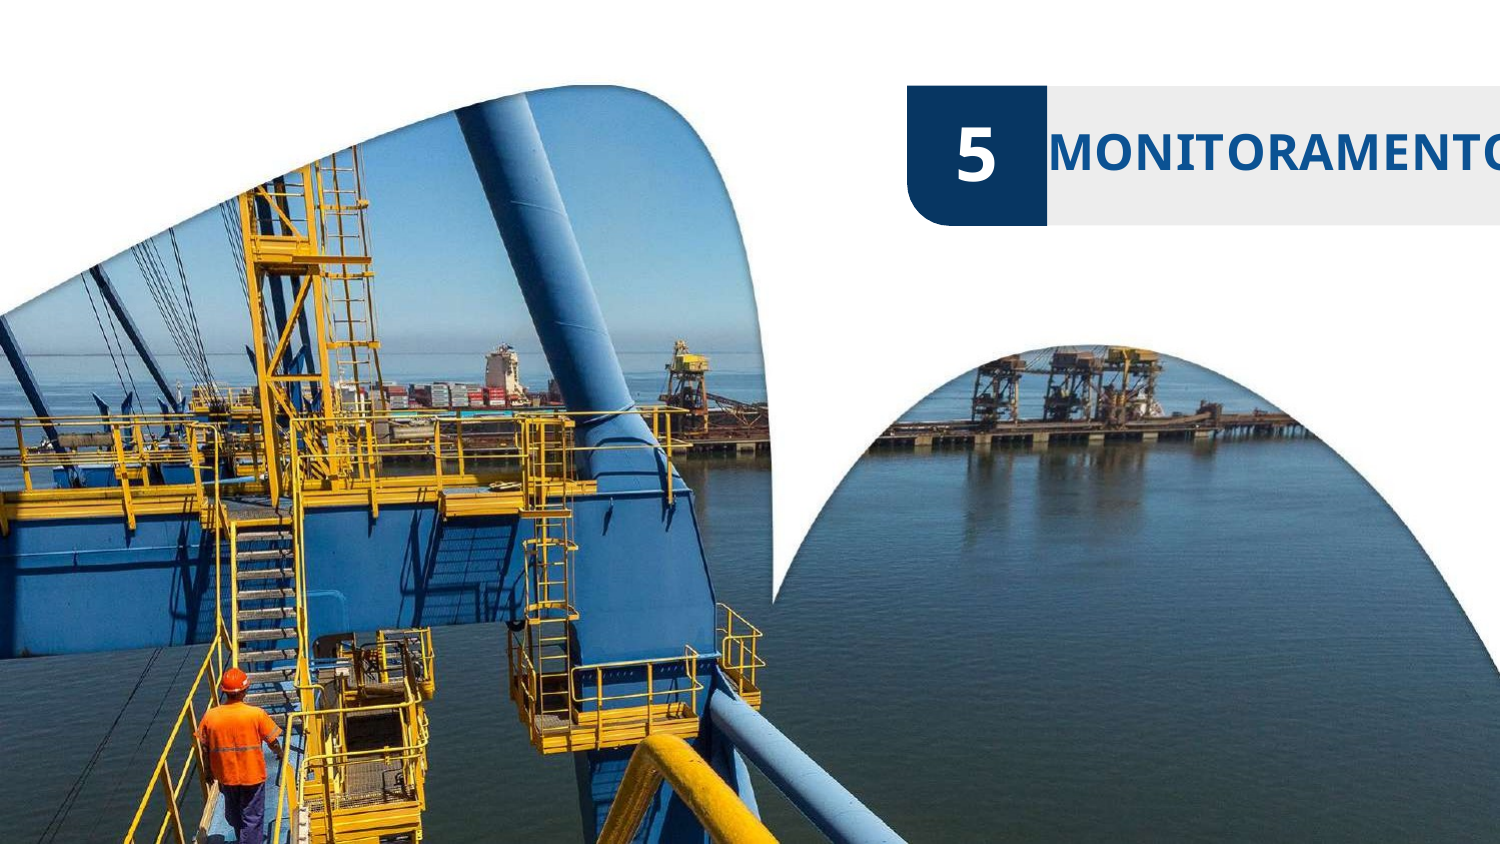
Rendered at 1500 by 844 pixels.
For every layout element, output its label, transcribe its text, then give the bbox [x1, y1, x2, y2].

title MONITORAMENTO [1048, 118, 1500, 181]
picture [0, 181, 1500, 844]
text_box [907, 85, 1500, 226]
text_box 5 [953, 104, 1001, 199]
picture [0, 76, 1500, 118]
title MONITORAMENTO [0, 118, 907, 181]
